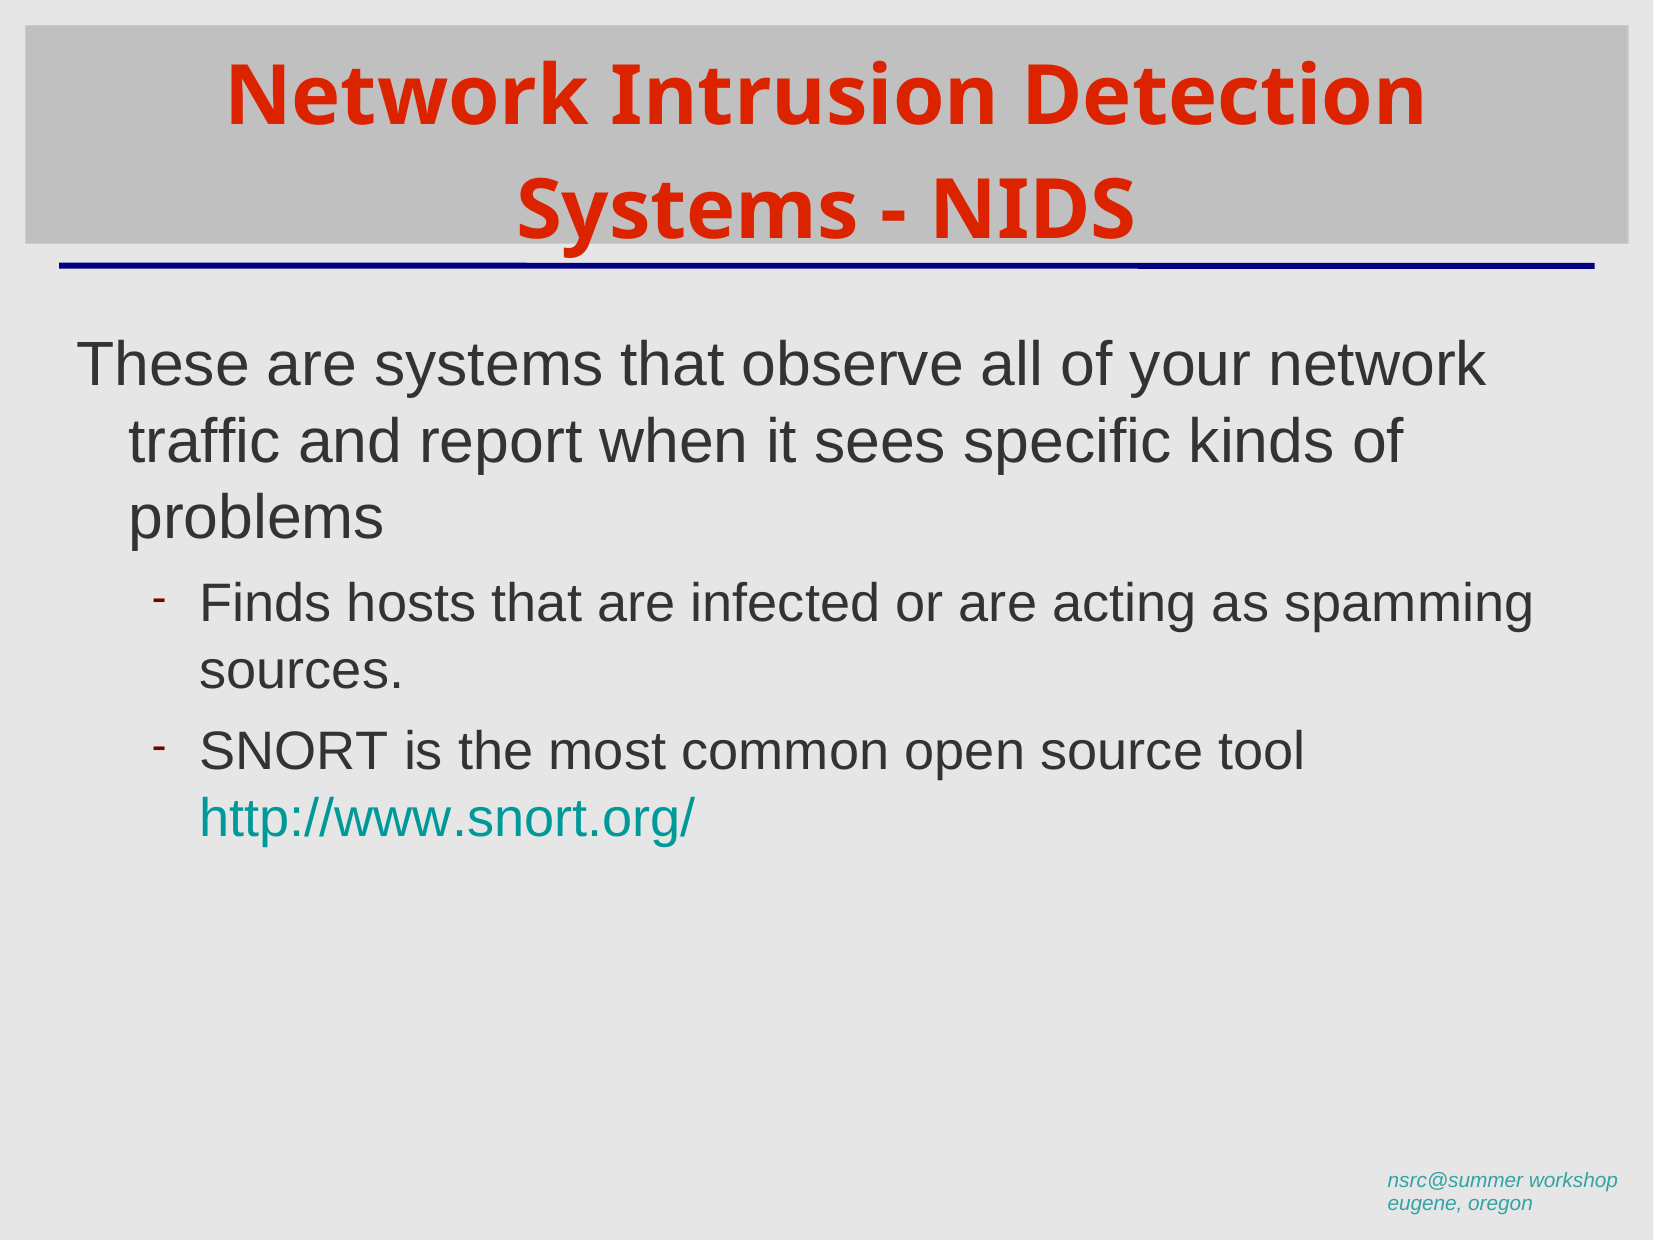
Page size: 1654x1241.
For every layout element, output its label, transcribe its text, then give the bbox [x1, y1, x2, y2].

list These are systems that observe all of your network traffic and report when it sees specific kinds of problems Finds hosts that are infected or are acting as spamming sources. SNORT is the most common open source tool http://www.snort.org/ [59, 322, 1593, 1131]
title Network Intrusion Detection Systems - NIDS [121, 52, 1532, 247]
